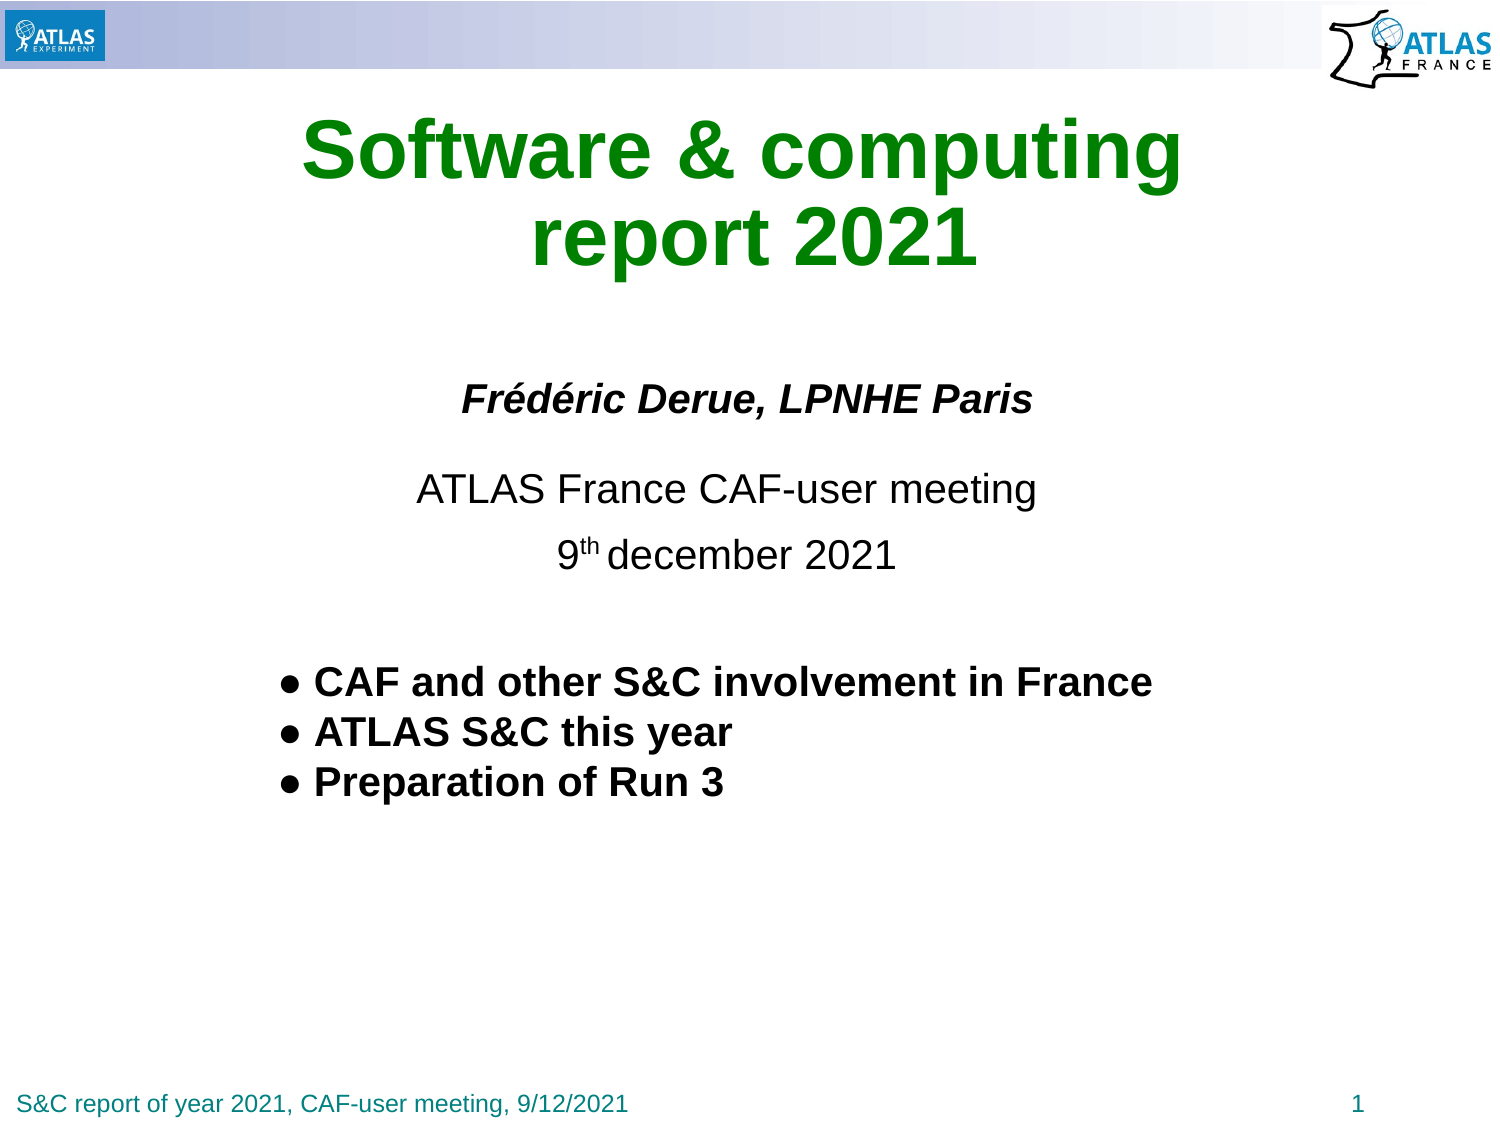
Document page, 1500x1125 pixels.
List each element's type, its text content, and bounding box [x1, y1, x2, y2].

text_box Software & computing report 2021 [7, 94, 1500, 224]
picture [81, 47, 93, 55]
picture [34, 28, 96, 52]
picture [77, 55, 93, 61]
picture [5, 10, 105, 61]
text_box Frédéric Derue, LPNHE Paris [401, 368, 1094, 428]
text_box ● CAF and other S&C involvement in France ● ATLAS S&C this year ● Preparation of Run 3 [262, 647, 1299, 1012]
text_box ATLAS France CAF-user meeting 9th december 2021 [381, 454, 1073, 562]
picture [1322, 5, 1498, 93]
